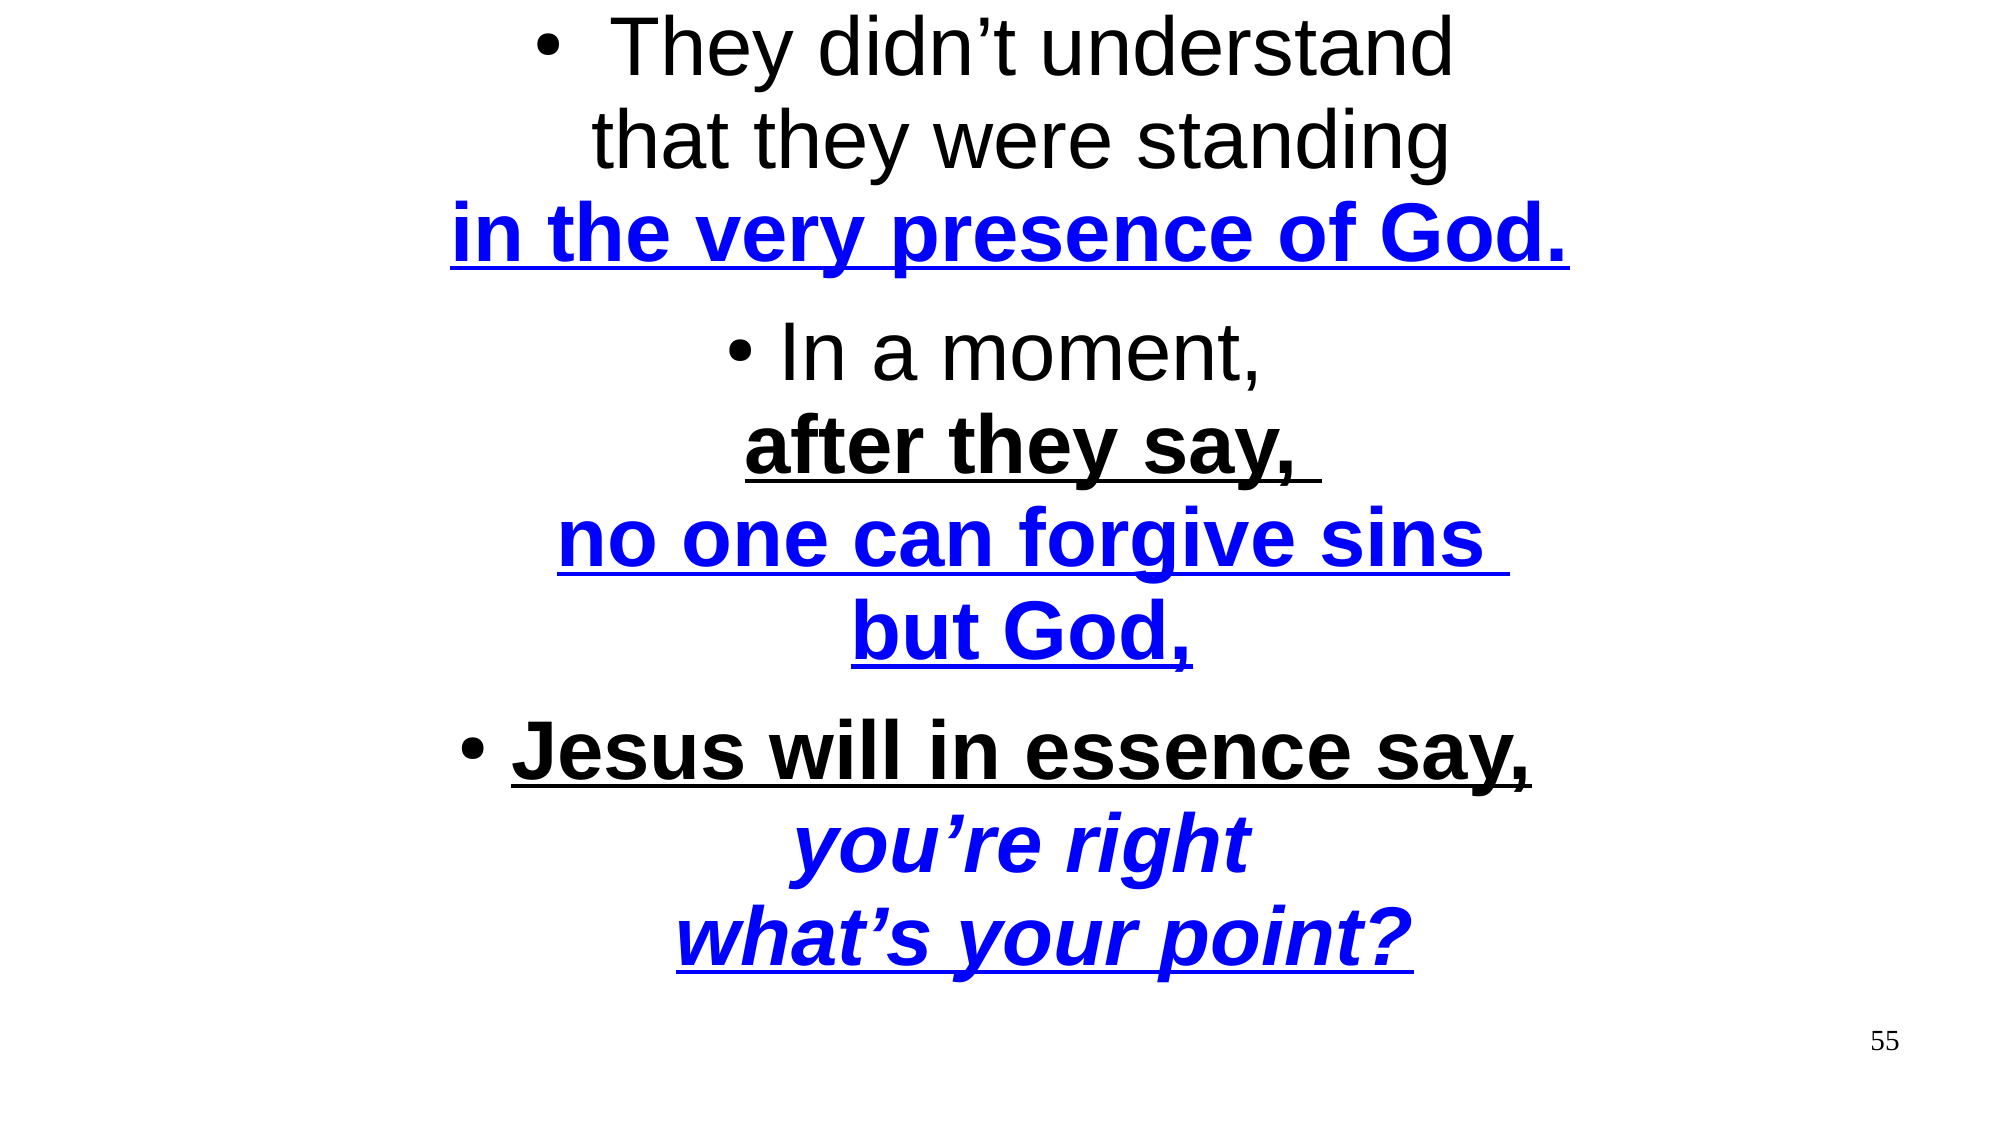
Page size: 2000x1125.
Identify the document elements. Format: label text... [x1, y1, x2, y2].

list They didn’t understand that they were standing in the very presence of God. In a moment, after they say, no one can forgive sins but God, Jesus will in essence say, you’re right what’s your point? [0, 0, 1996, 1123]
